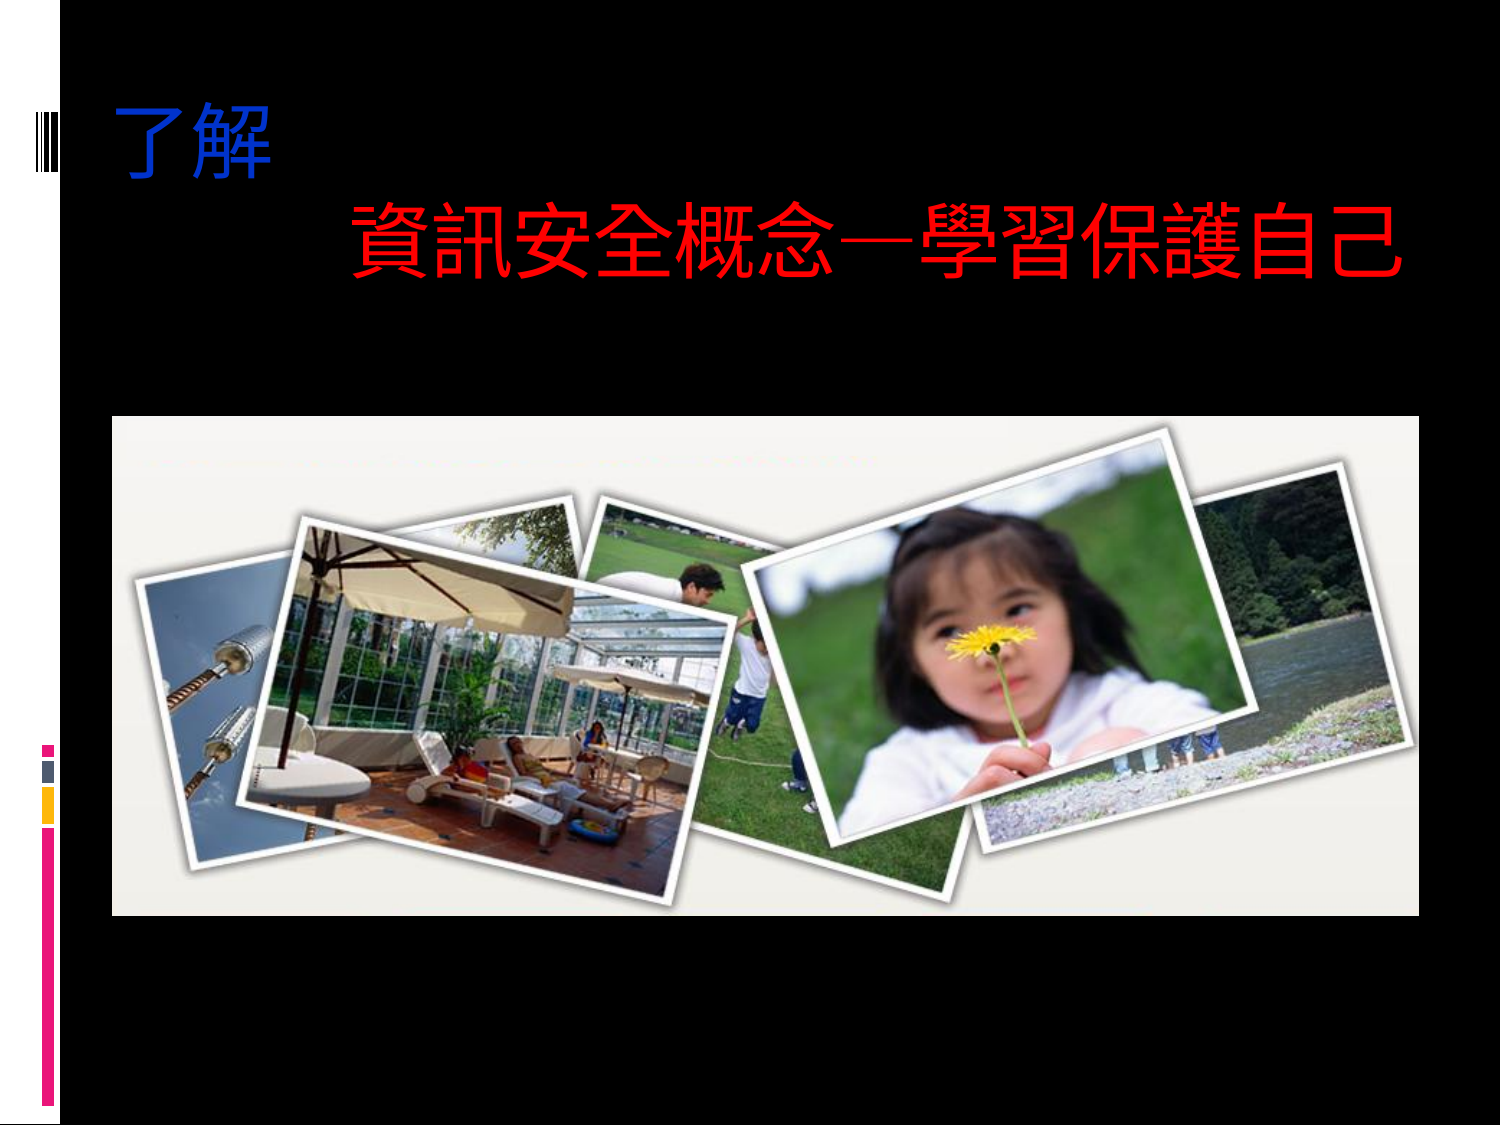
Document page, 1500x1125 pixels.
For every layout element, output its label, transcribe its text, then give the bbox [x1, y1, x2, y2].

picture [112, 416, 1419, 916]
title 了解 資訊安全概念—學習保護自己 [93, 82, 1444, 308]
